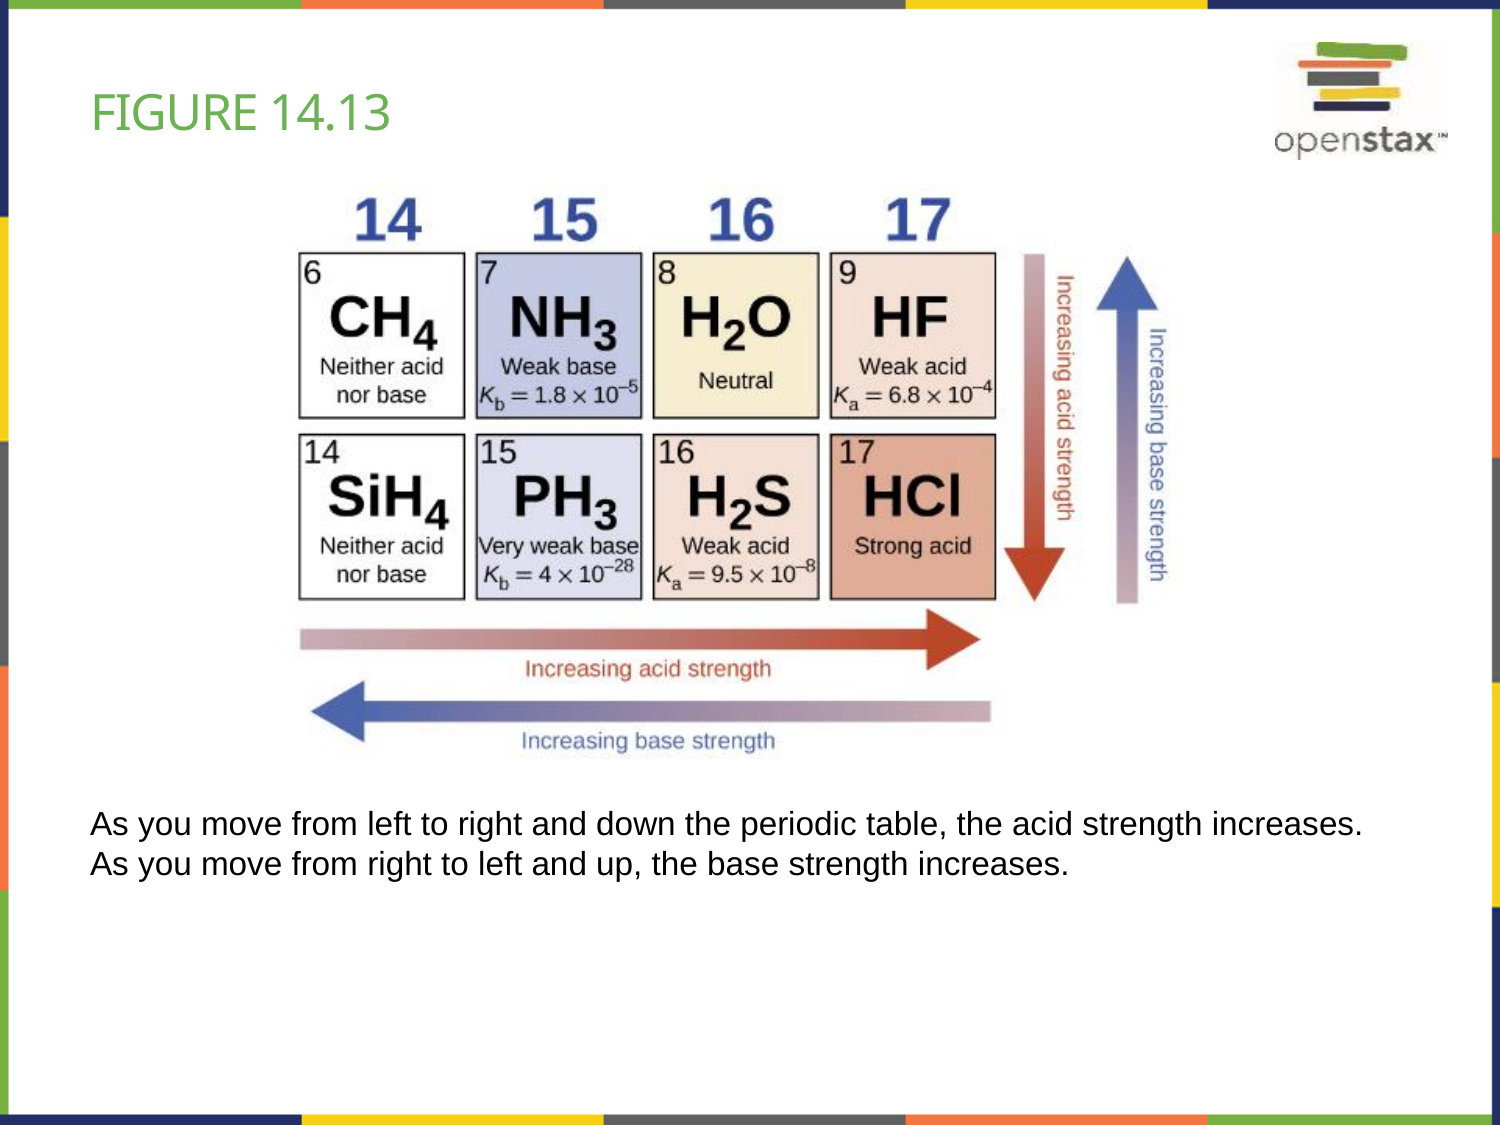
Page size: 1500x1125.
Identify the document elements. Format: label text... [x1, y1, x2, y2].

title Figure 14.13 [75, 39, 1398, 148]
picture [0, 0, 1500, 1125]
list As you move from left to right and down the periodic table, the acid strength increases. As you move from right to left and up, the base strength increases. [75, 794, 1398, 986]
